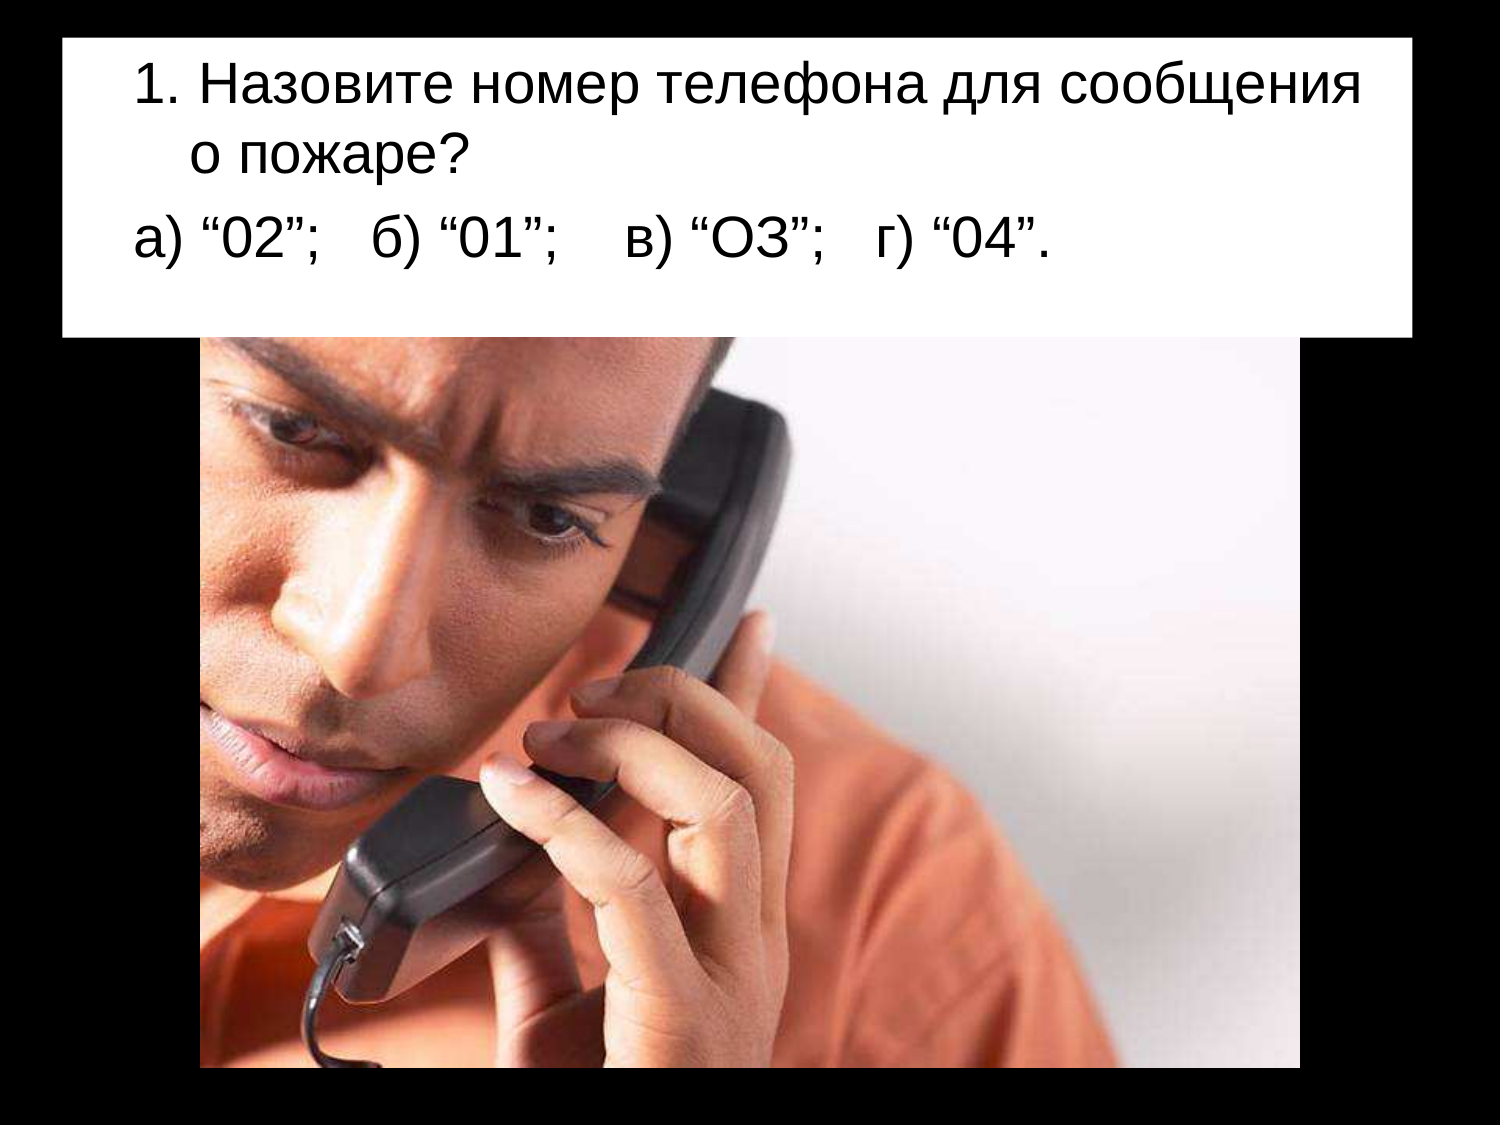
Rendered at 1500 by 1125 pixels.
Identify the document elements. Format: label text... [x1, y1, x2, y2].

picture [200, 337, 1300, 1068]
list 1. Назовите номер телефона для сообщения о пожаре? а) “02”; б) “01”; в) “ОЗ”; г) “04”. [62, 37, 1413, 338]
